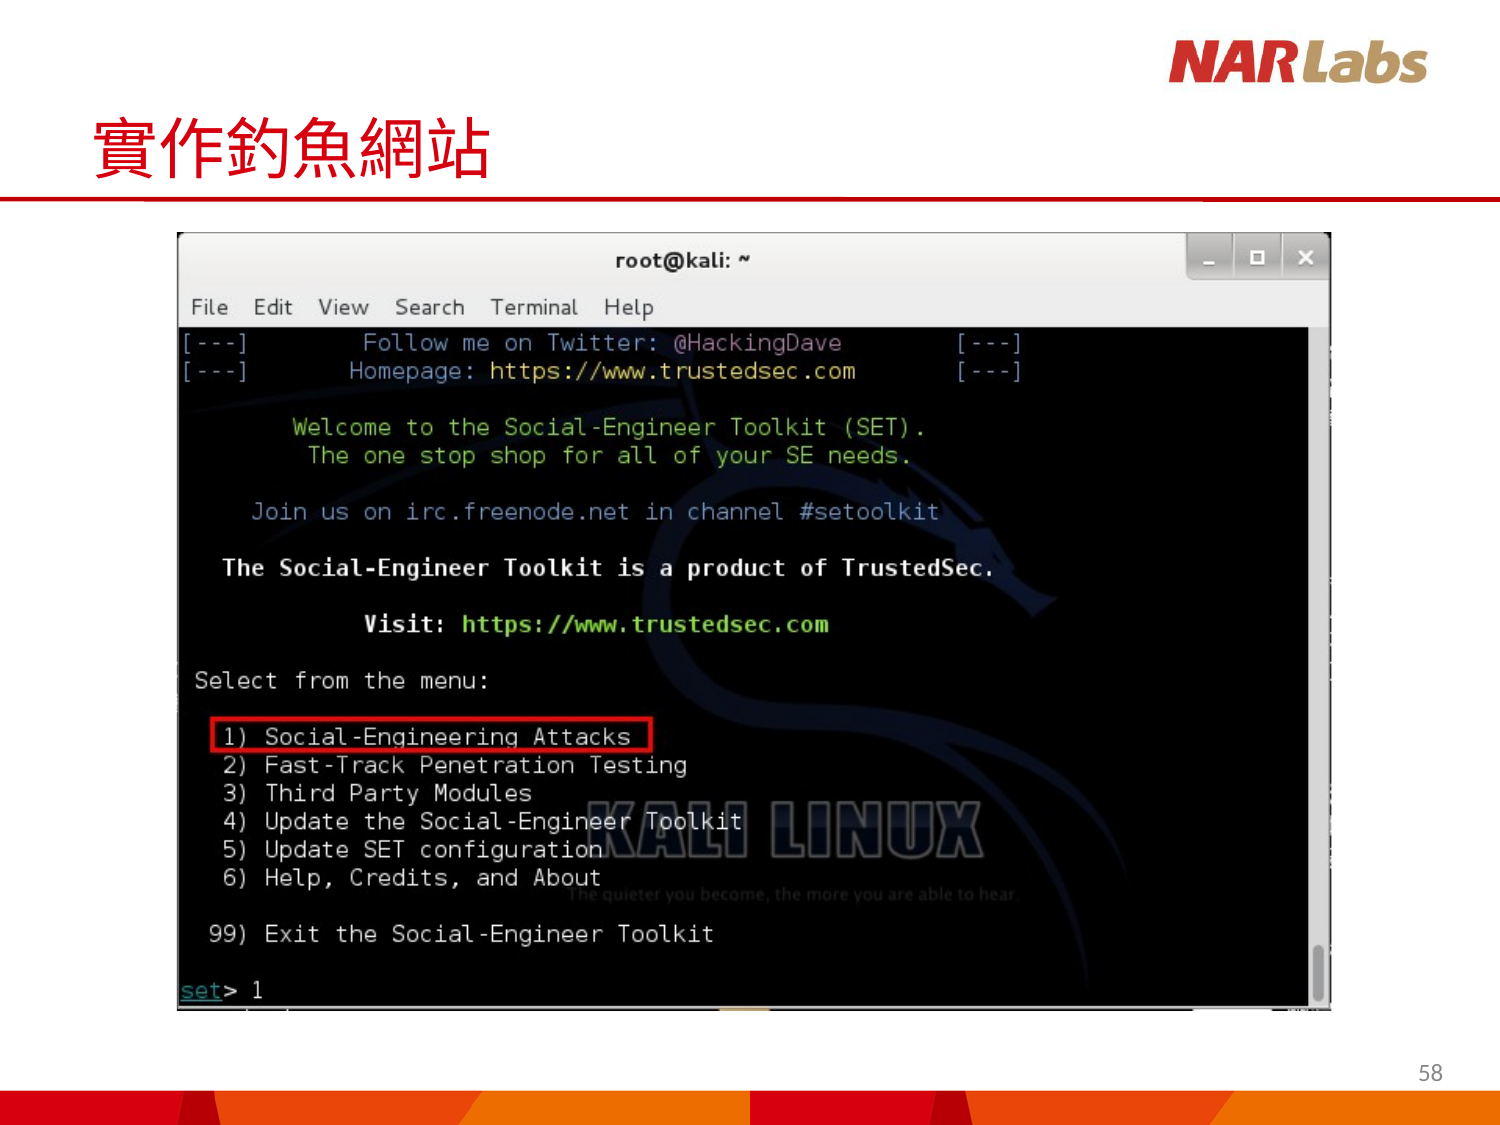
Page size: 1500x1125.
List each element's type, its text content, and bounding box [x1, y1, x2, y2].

text_box [177, 233, 1331, 1011]
text_box 51 [1414, 1056, 1448, 1090]
title 實作釣魚網站 [89, 107, 1411, 189]
